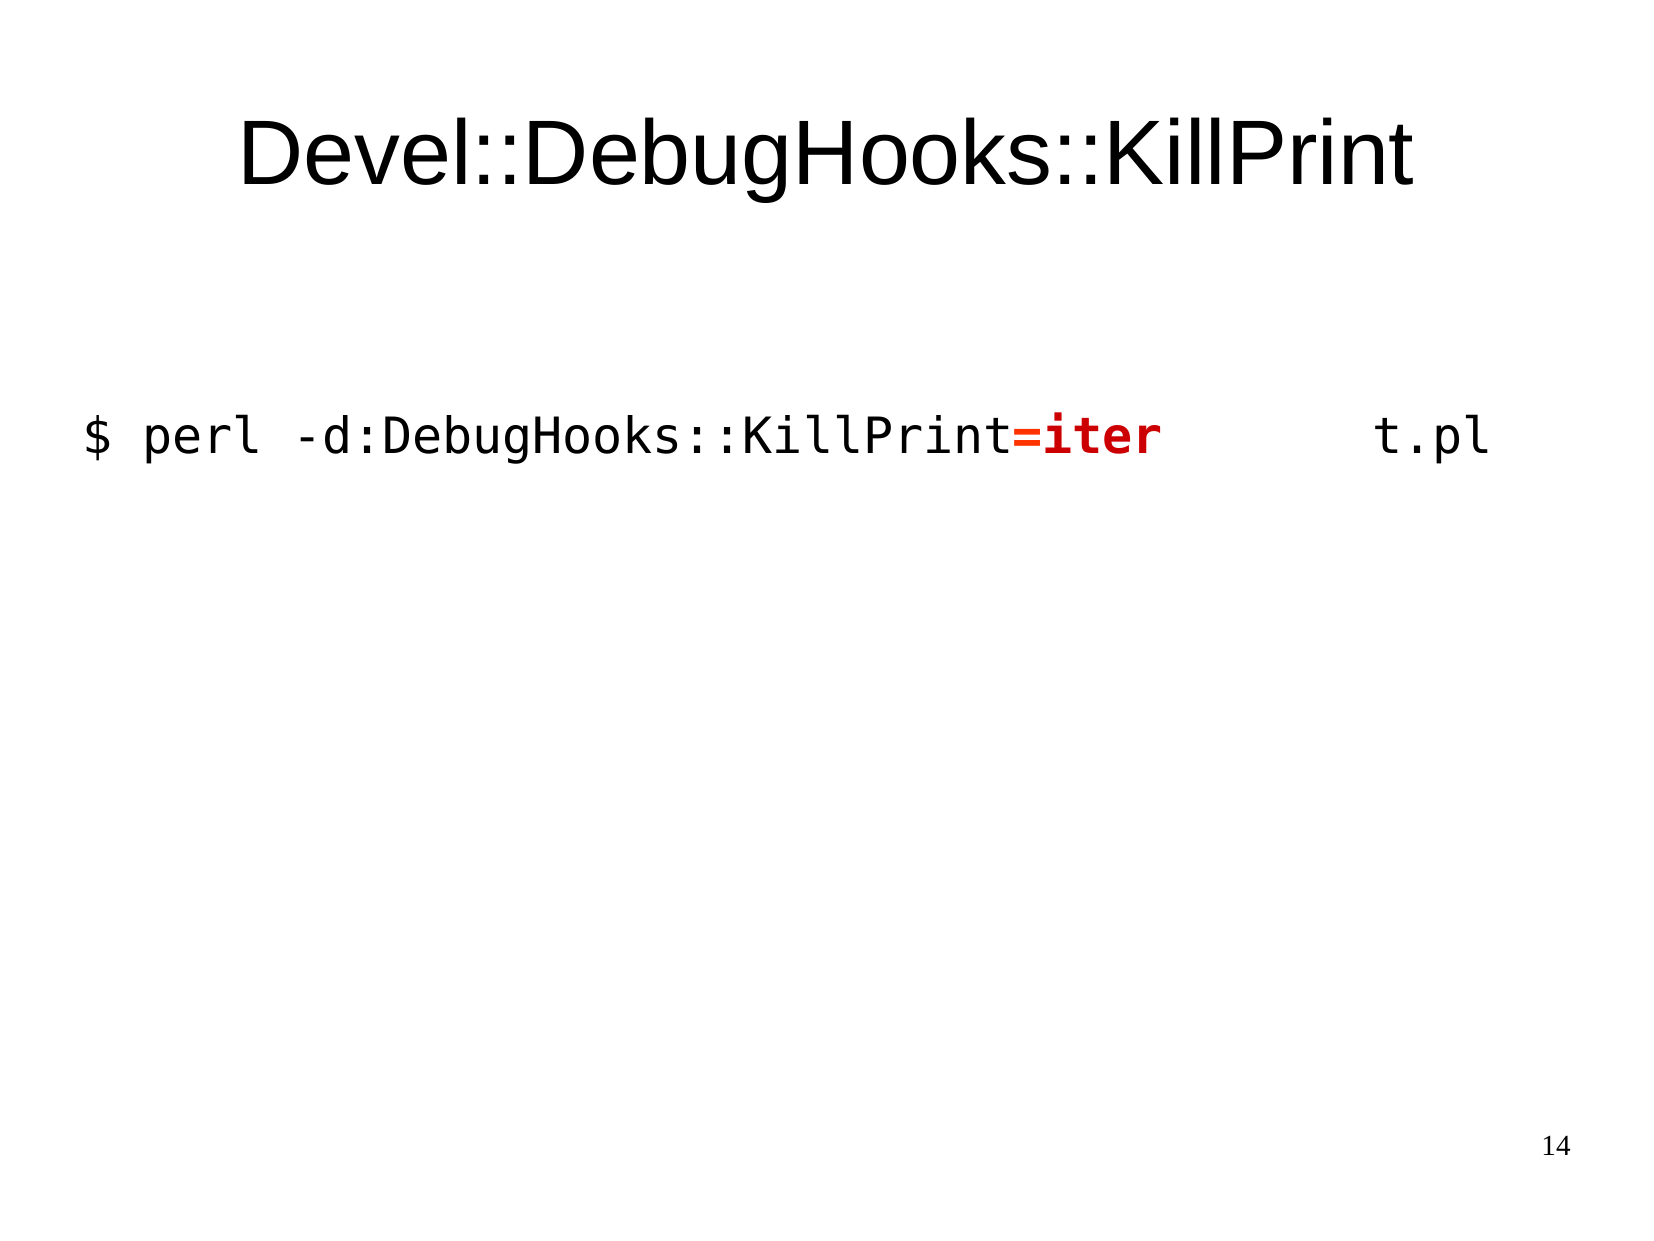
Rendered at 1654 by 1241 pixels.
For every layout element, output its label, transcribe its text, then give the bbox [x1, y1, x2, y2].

subtitle $ perl -d:DebugHooks::KillPrint=iter t.pl [82, 290, 1571, 1158]
title Devel::DebugHooks::KillPrint [82, 49, 1571, 257]
